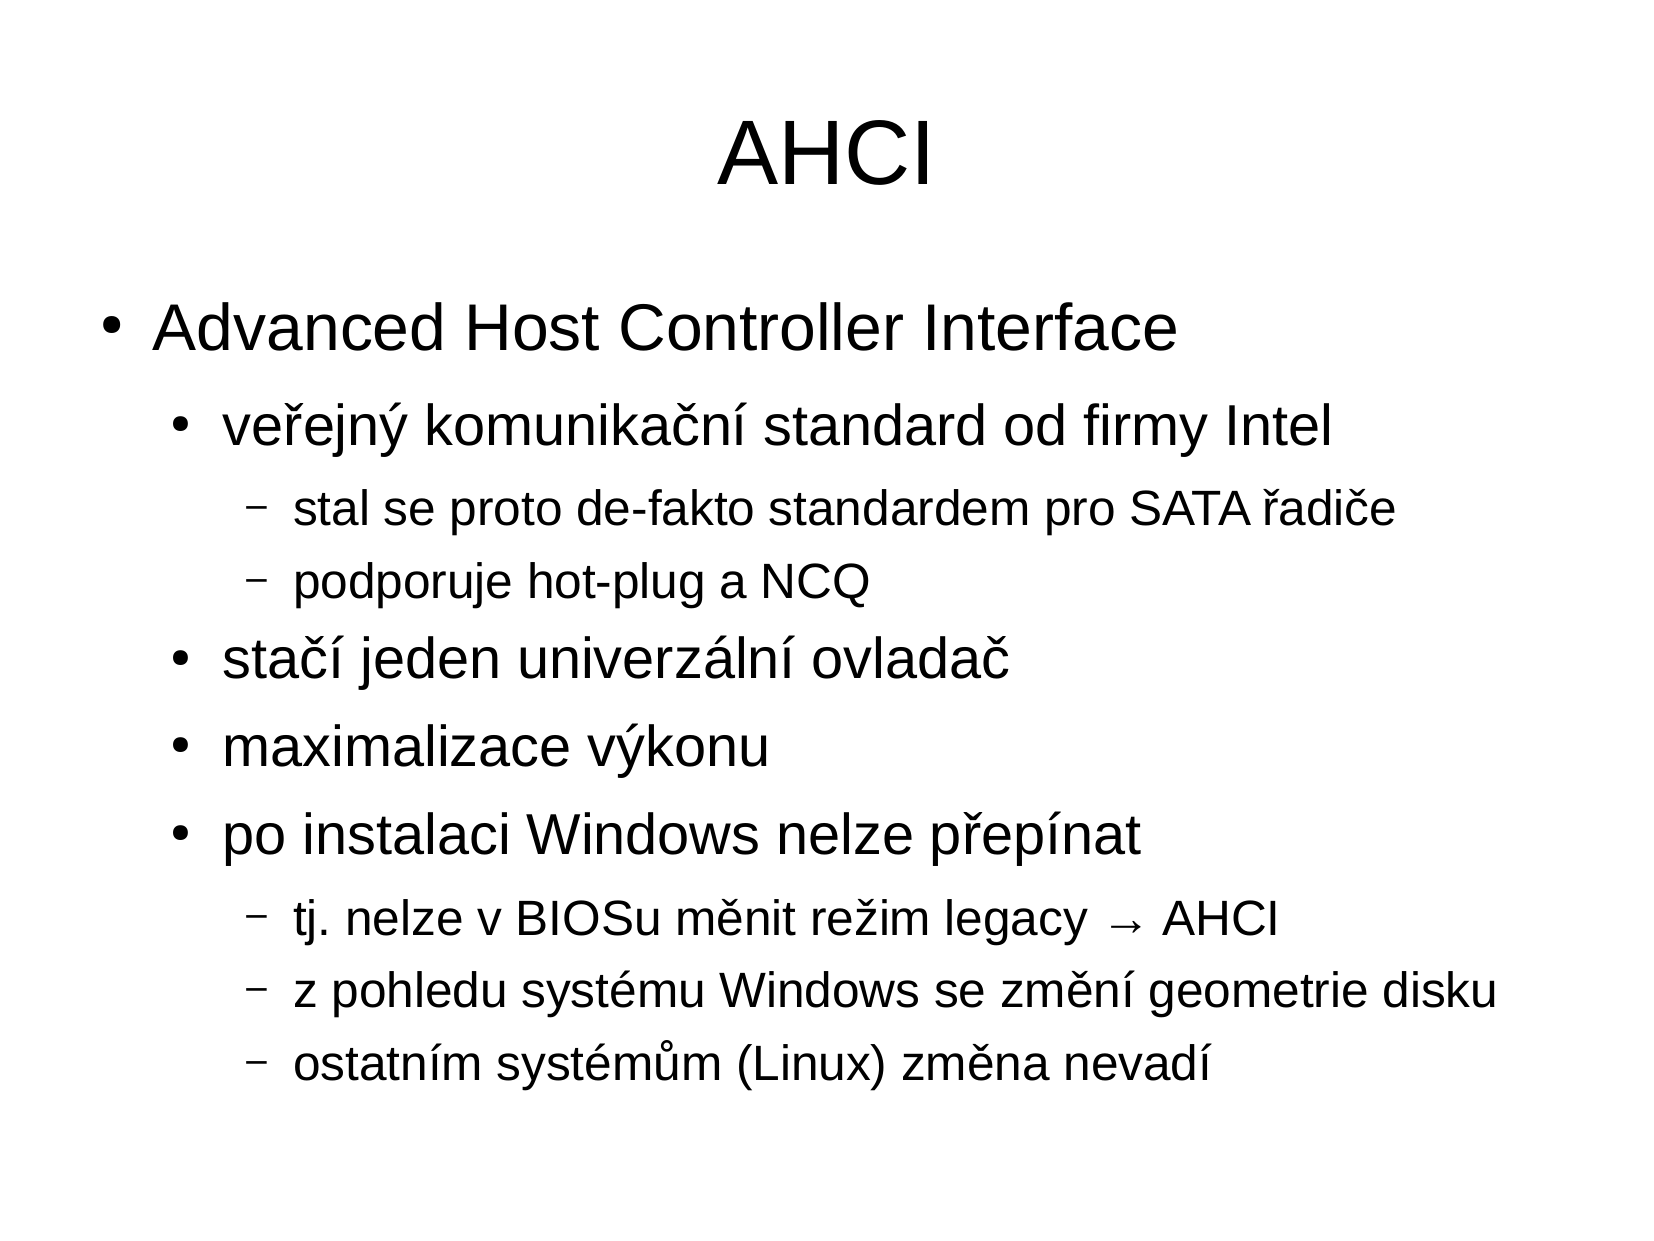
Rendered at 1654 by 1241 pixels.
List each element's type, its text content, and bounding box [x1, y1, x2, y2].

title AHCI [82, 56, 1571, 250]
list Advanced Host Controller Interface veřejný komunikační standard od firmy Intel stal se proto de-fakto standardem pro SATA řadiče podporuje hot-plug a NCQ stačí jeden univerzální ovladač maximalizace výkonu po instalaci Windows nelze přepínat tj. nelze v BIOSu měnit režim legacy → AHCI z pohledu systému Windows se změní geometrie disku ostatním systémům (Linux) změna nevadí [82, 290, 1571, 1094]
